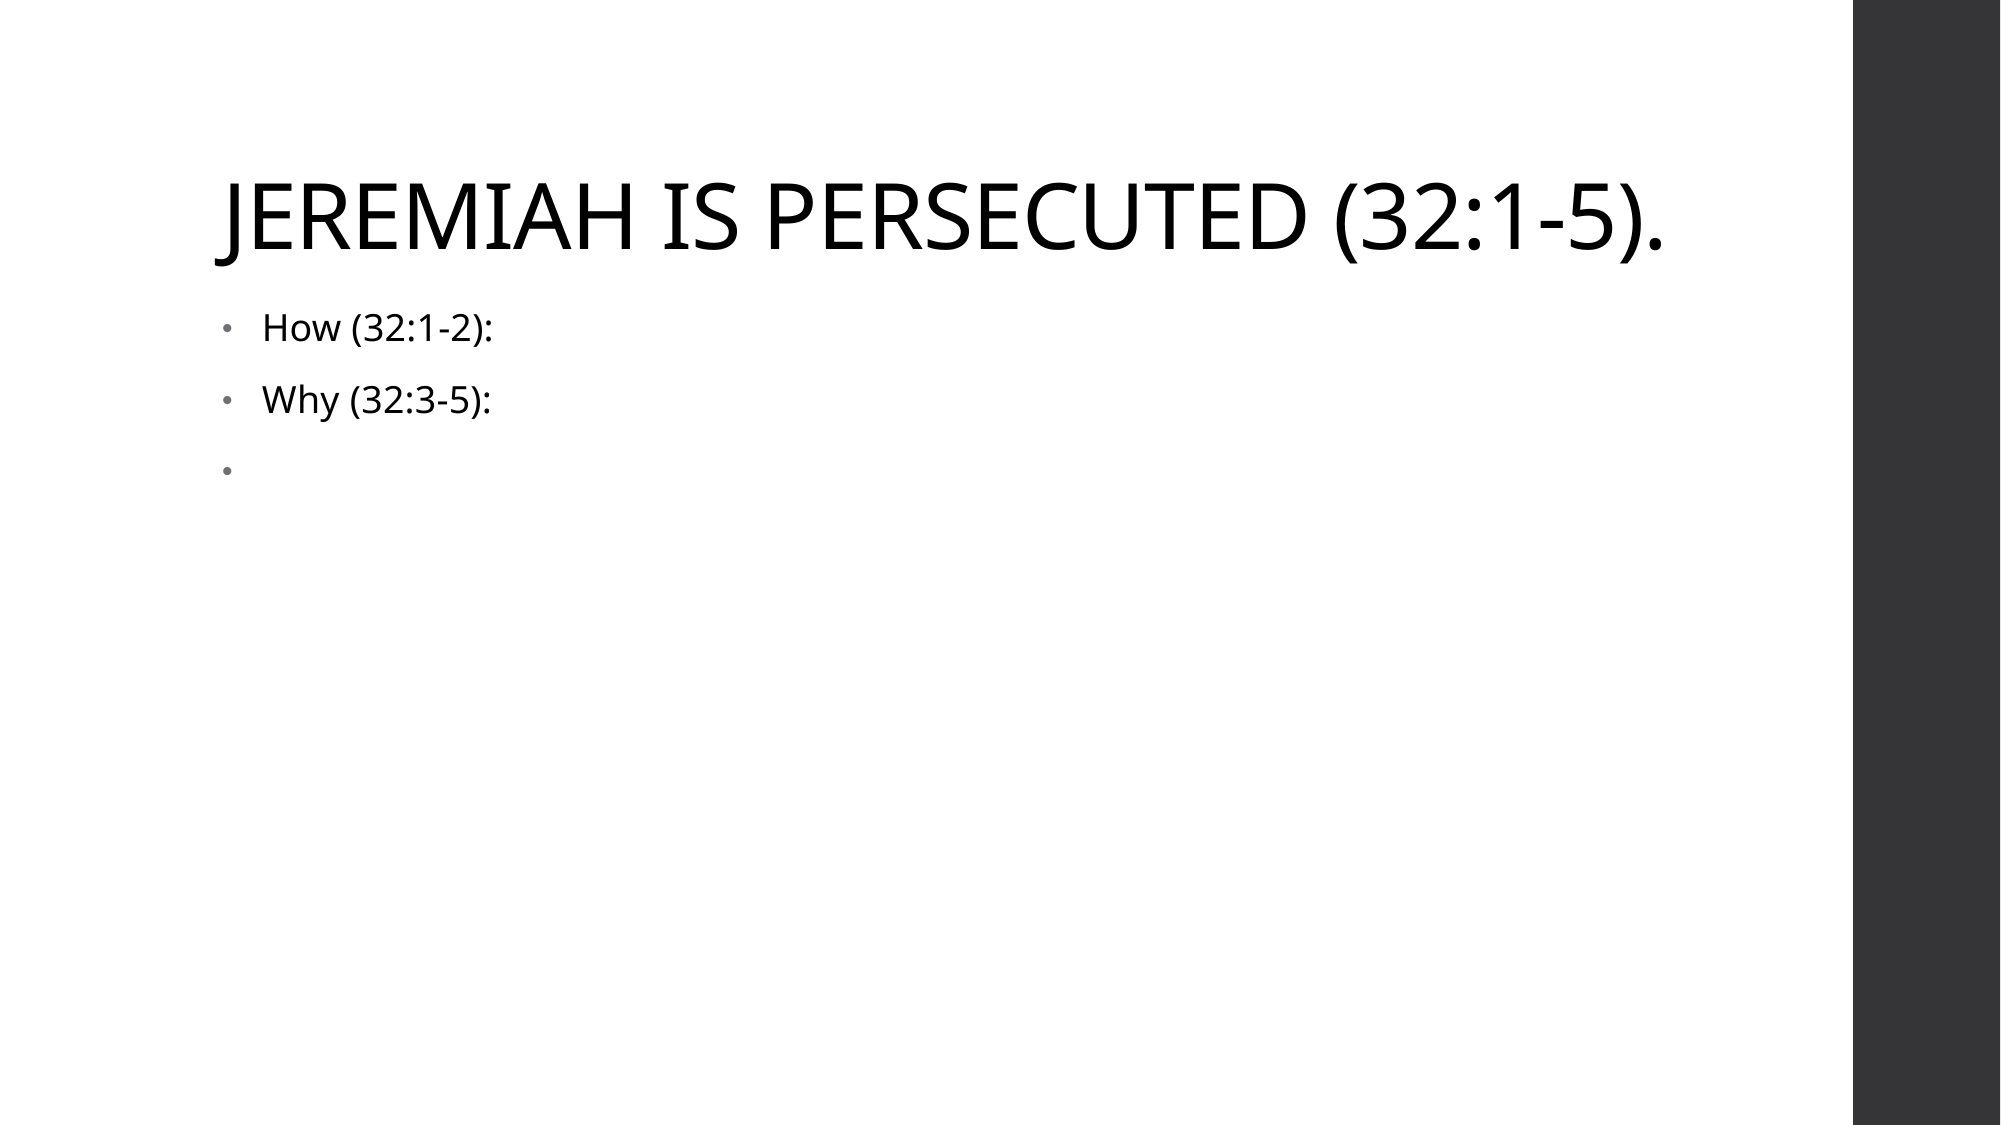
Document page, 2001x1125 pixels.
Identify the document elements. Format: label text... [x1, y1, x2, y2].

list How (32:1-2): Why (32:3-5): [206, 299, 1617, 1014]
title JEREMIAH IS PERSECUTED (32:1-5). [206, 60, 1797, 278]
